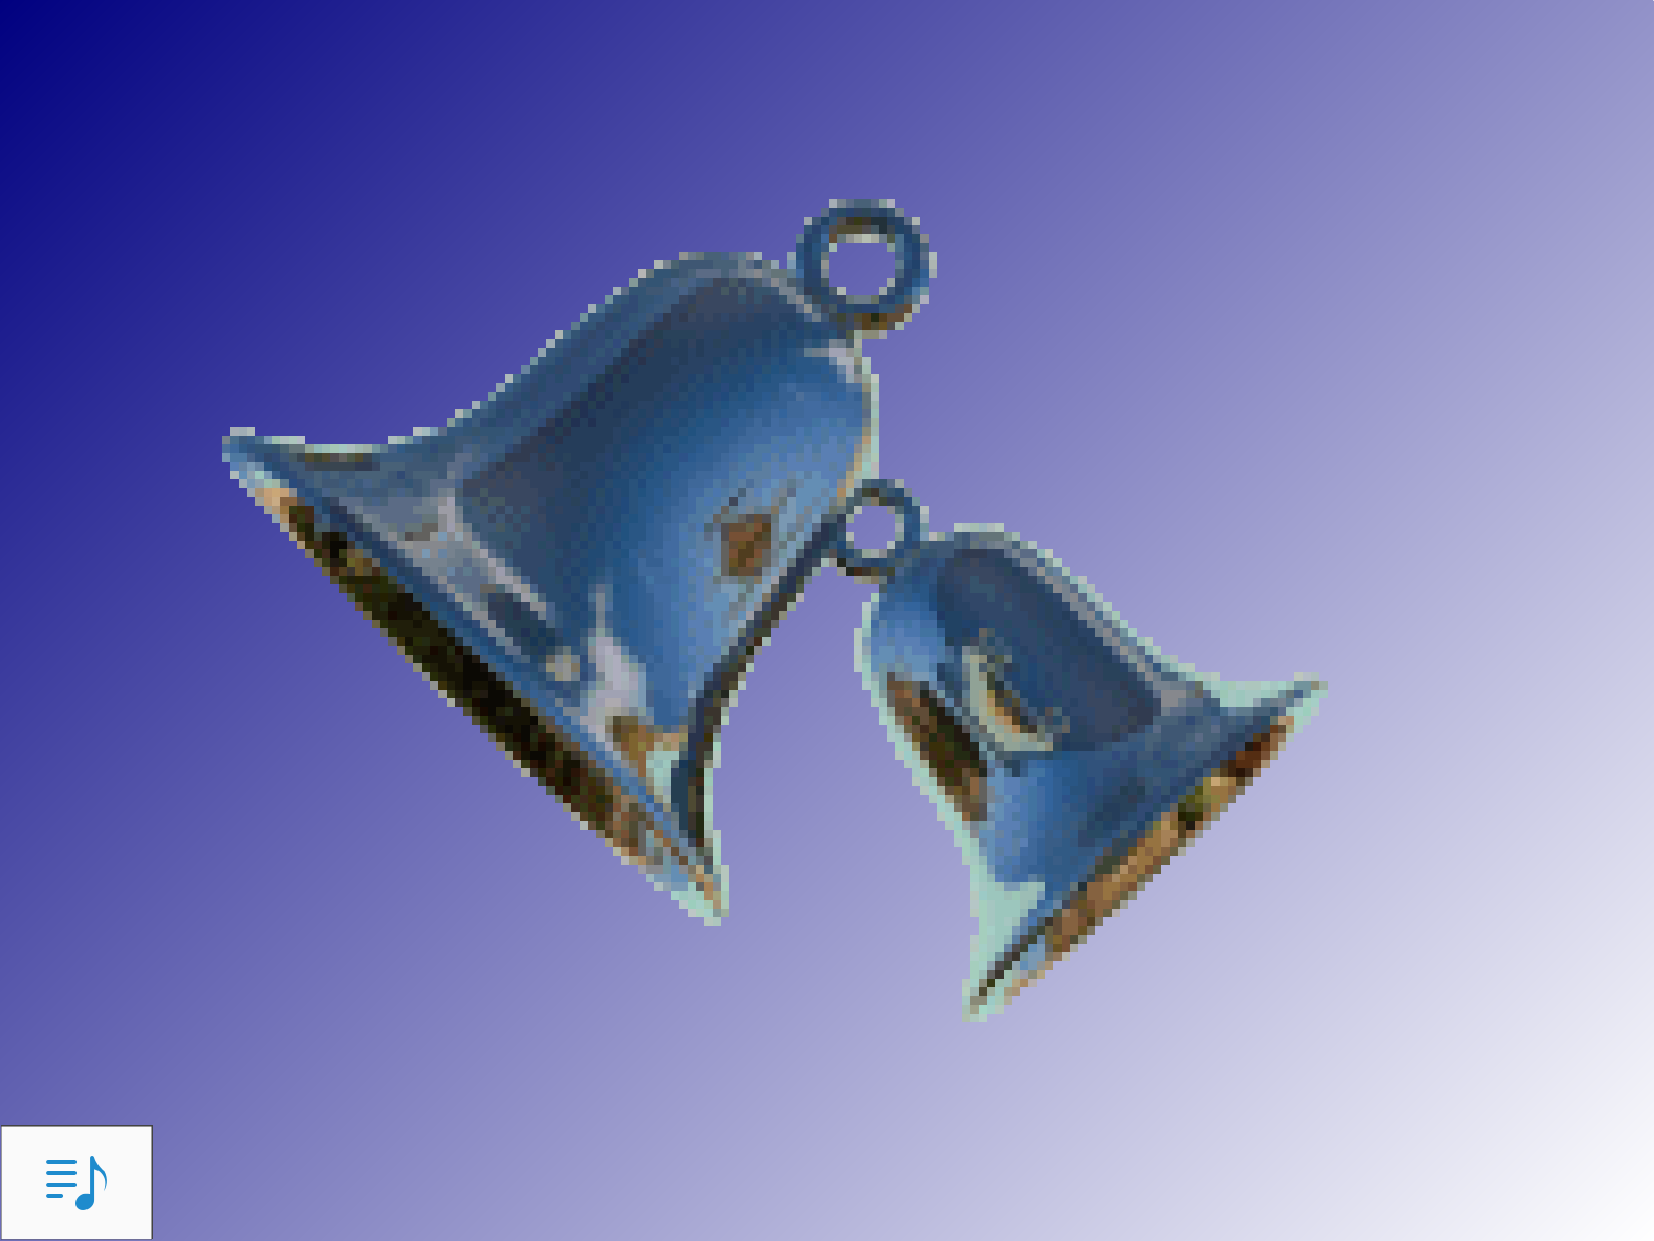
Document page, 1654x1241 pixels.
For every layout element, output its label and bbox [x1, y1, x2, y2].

picture [206, 147, 1536, 1093]
text_box [0, 1124, 155, 1241]
